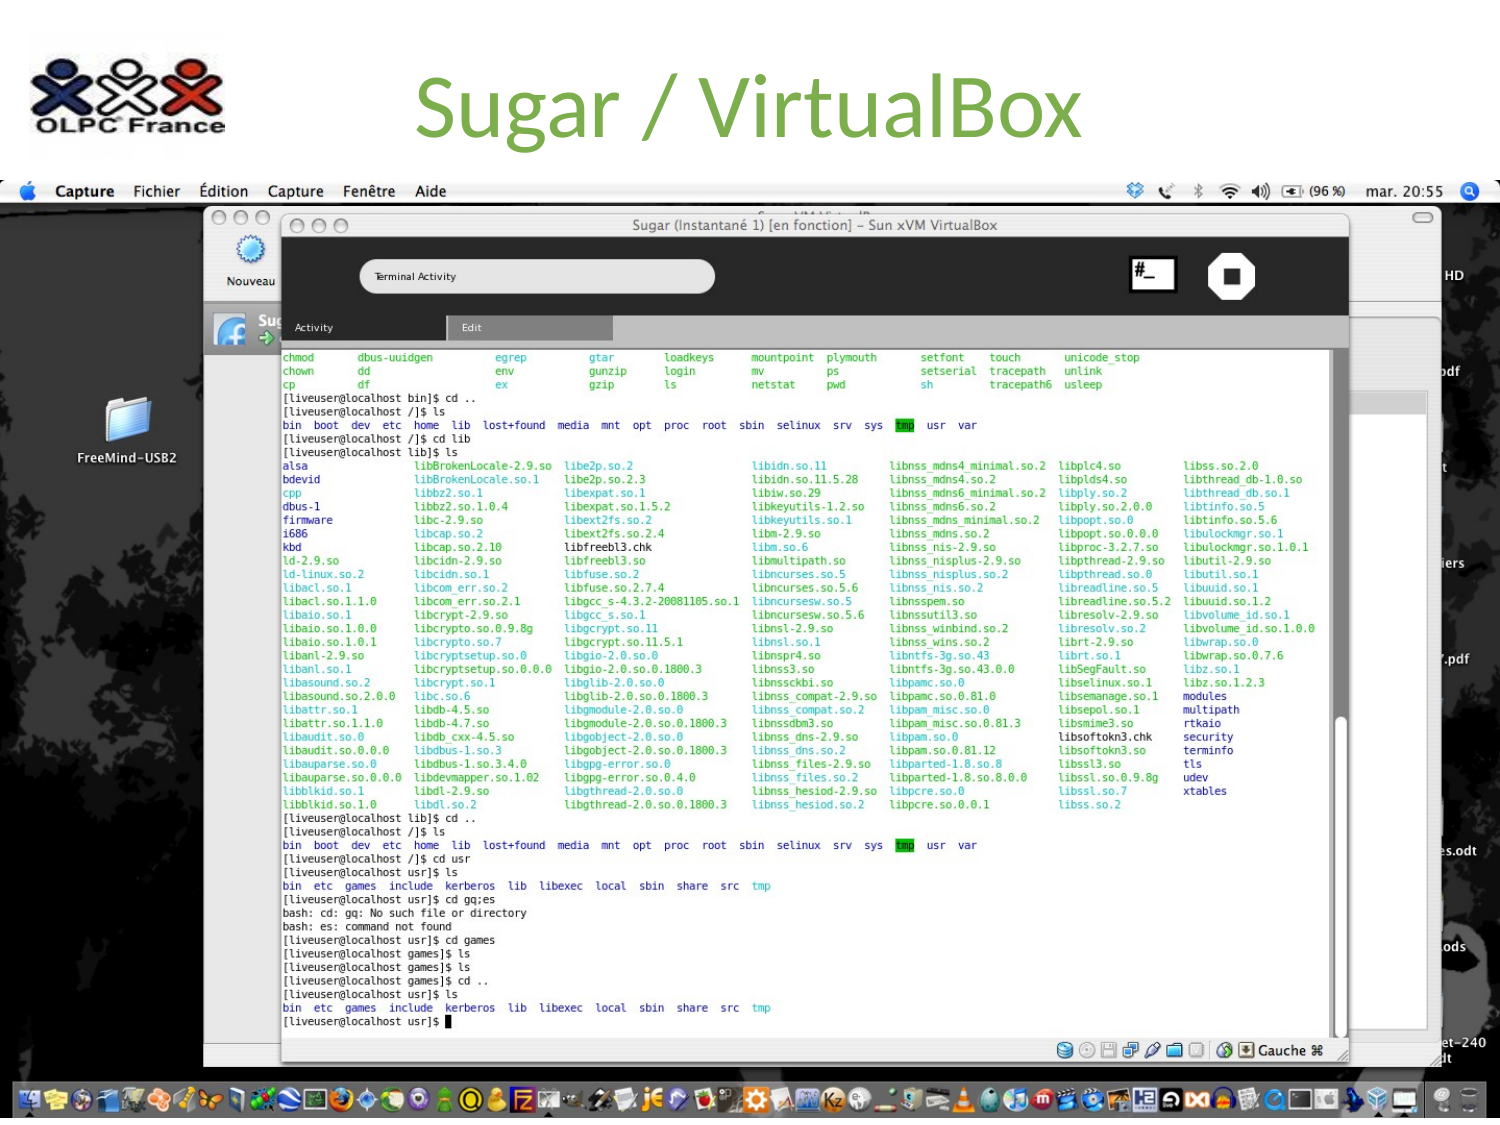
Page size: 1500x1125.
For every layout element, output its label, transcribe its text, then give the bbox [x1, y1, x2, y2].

title Sugar / VirtualBox [74, 7, 1425, 223]
picture [0, 180, 1500, 1118]
picture [29, 30, 74, 161]
